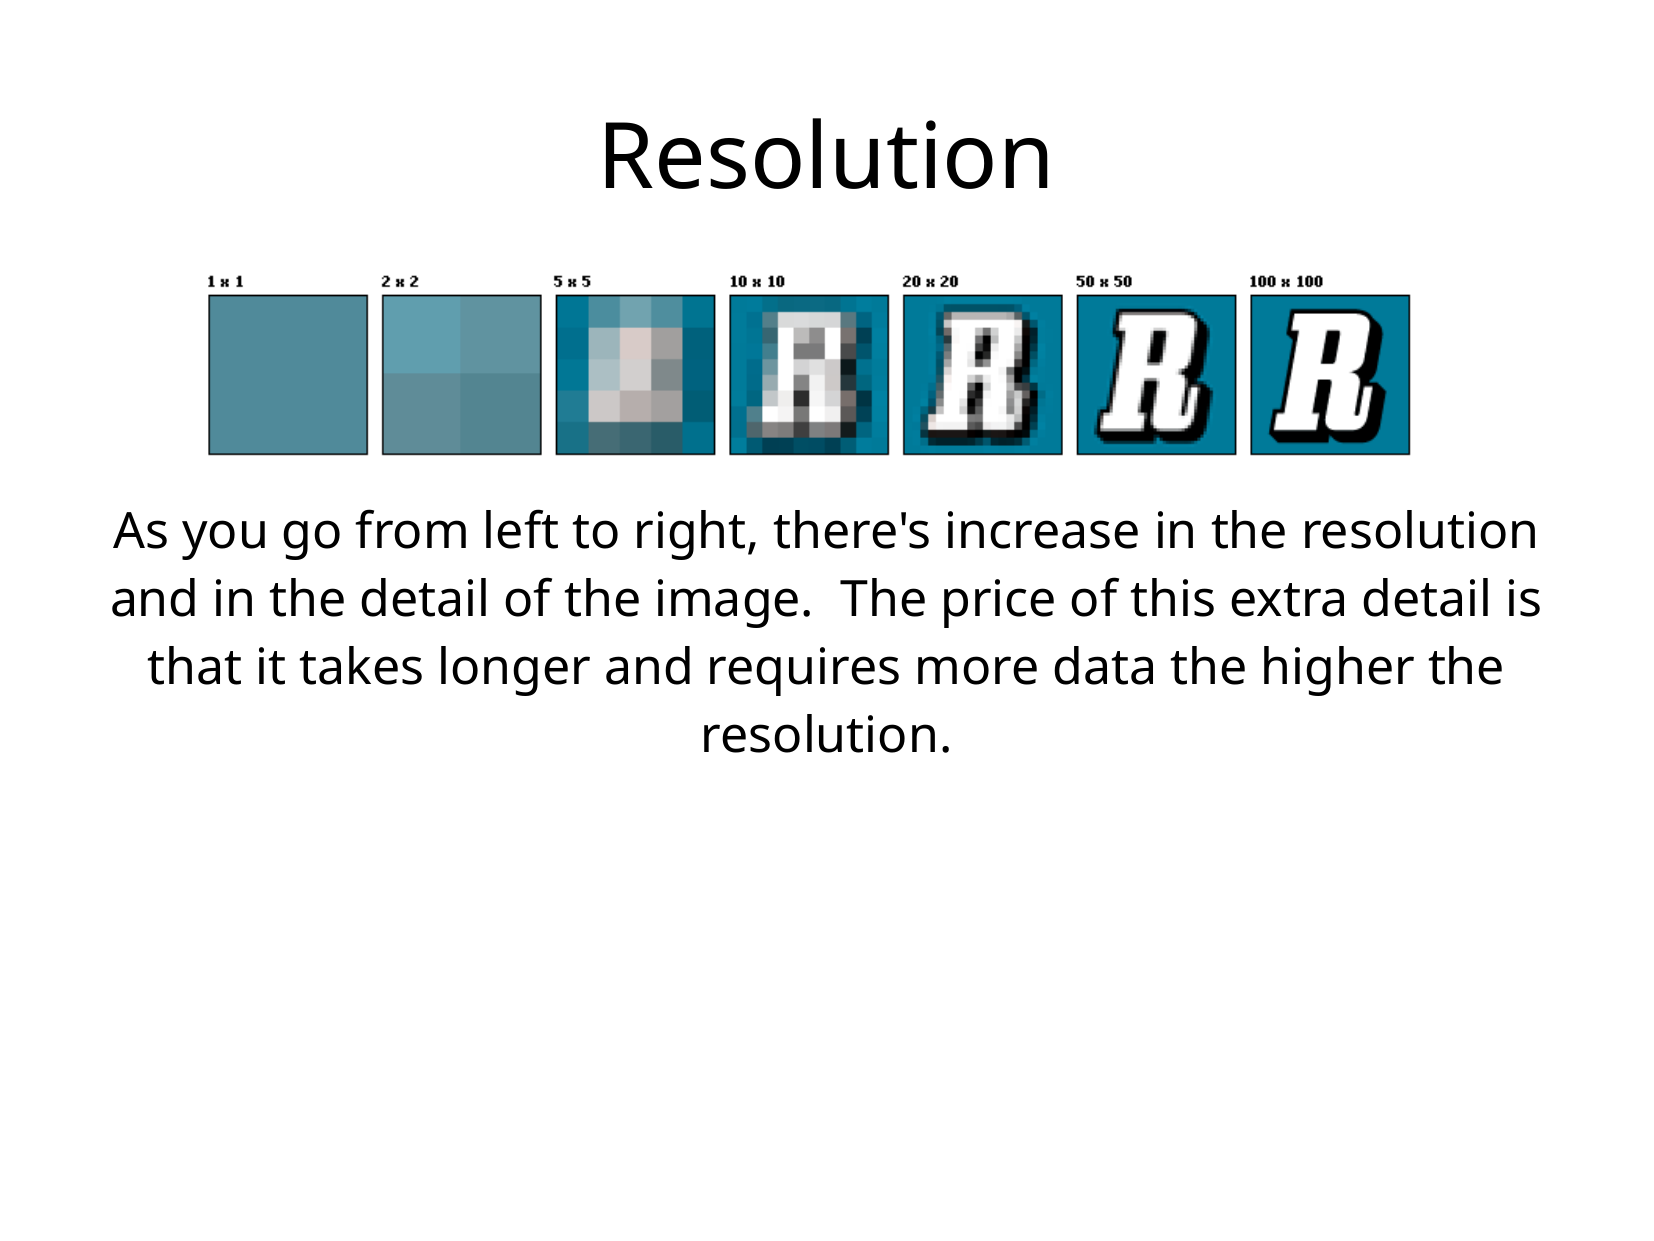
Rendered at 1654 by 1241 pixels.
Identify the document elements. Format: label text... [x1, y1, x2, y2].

title Resolution [82, 56, 1571, 250]
subtitle As you go from left to right, there's increase in the resolution and in the detail of the image. The price of this extra detail is that it takes longer and requires more data the higher the resolution. [82, 297, 1571, 1102]
picture [193, 262, 1426, 471]
